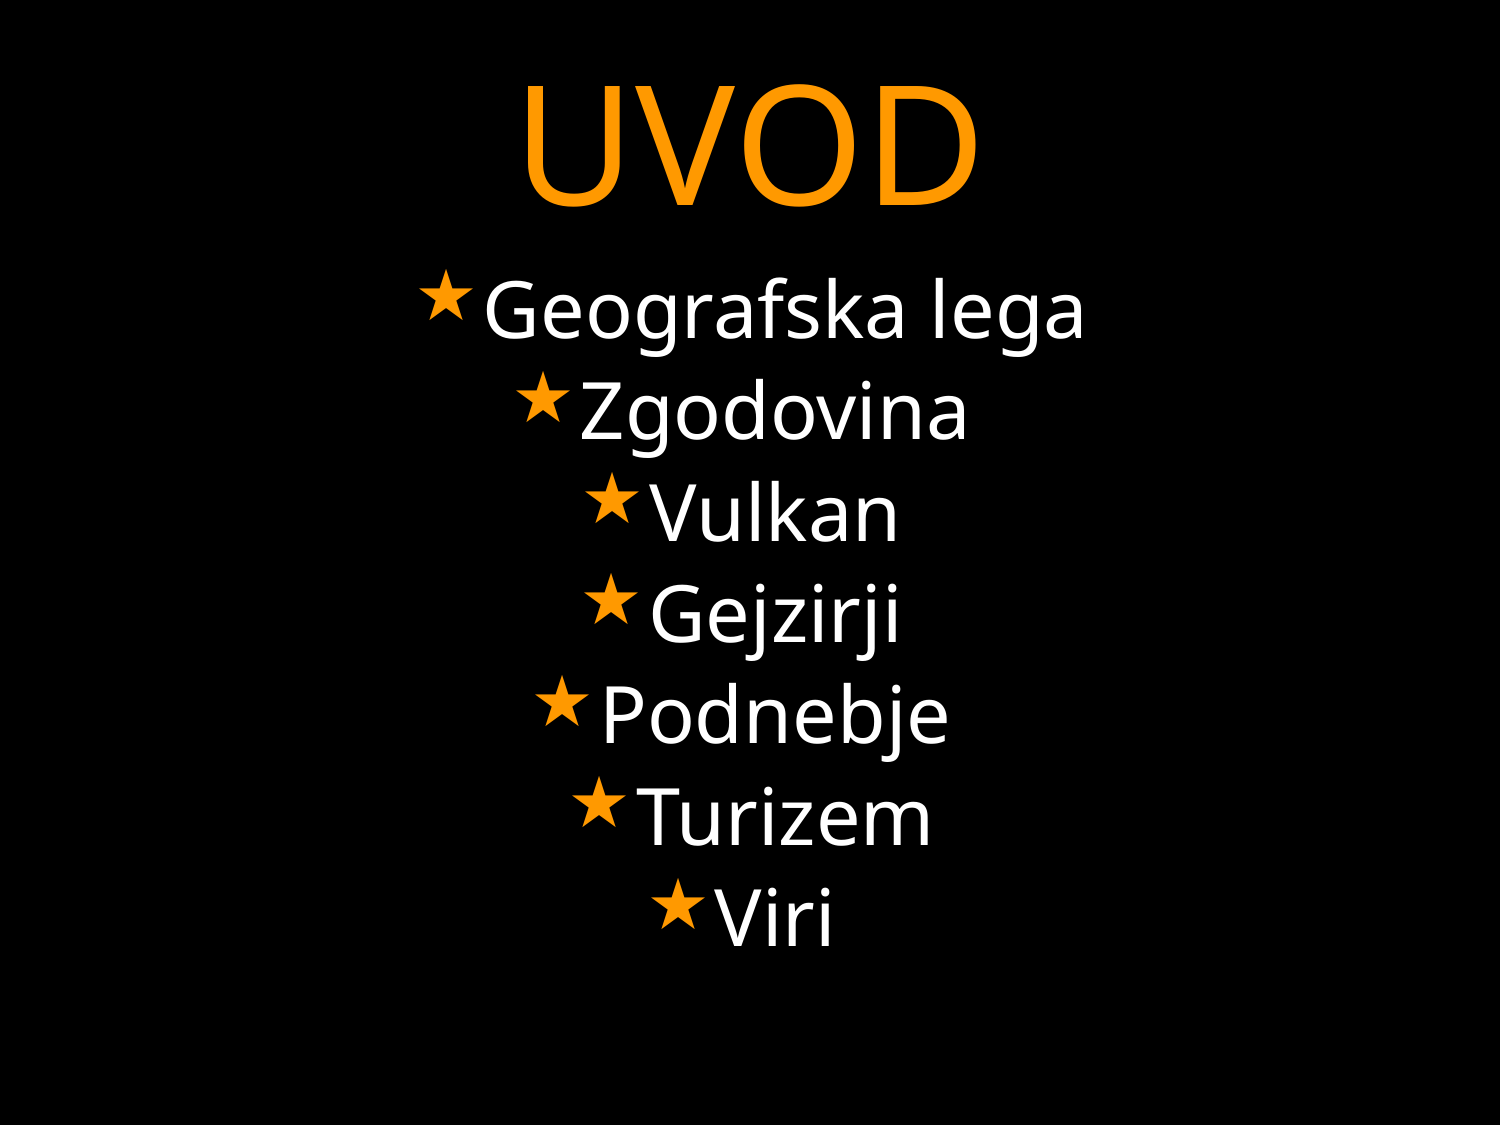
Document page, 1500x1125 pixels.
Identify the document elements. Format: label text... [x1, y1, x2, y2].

title UVOD [75, 45, 1425, 233]
list Geografska lega Zgodovina Vulkan Gejzirji Podnebje Turizem Viri [75, 262, 1425, 1005]
